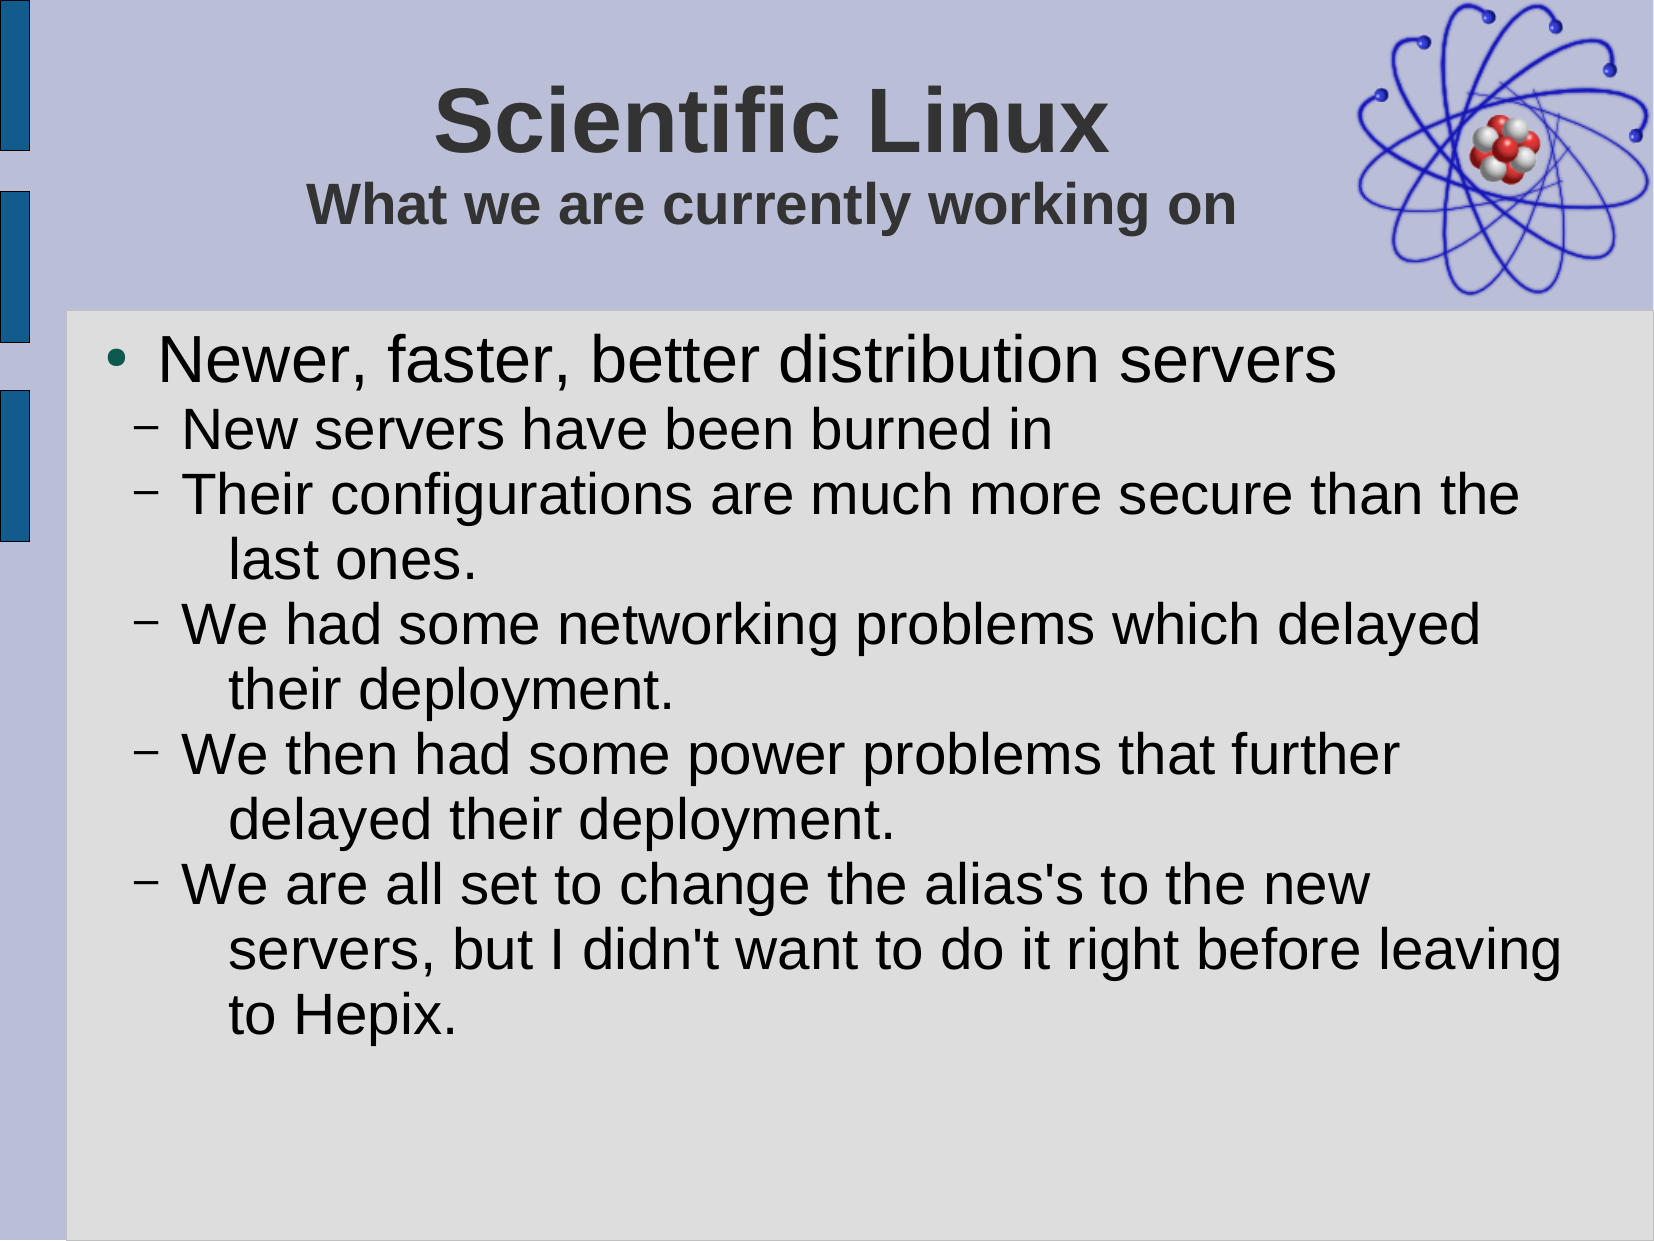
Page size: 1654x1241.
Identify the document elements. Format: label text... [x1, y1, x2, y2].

picture [1353, 0, 1654, 301]
list Newer, faster, better distribution servers New servers have been burned in Their configurations are much more secure than the last ones. We had some networking problems which delayed their deployment. We then had some power problems that further delayed their deployment. We are all set to change the alias's to the new servers, but I didn't want to do it right before leaving to Hepix. [86, 321, 1576, 1047]
title Scientific Linux What we are currently working on [82, 49, 1353, 257]
